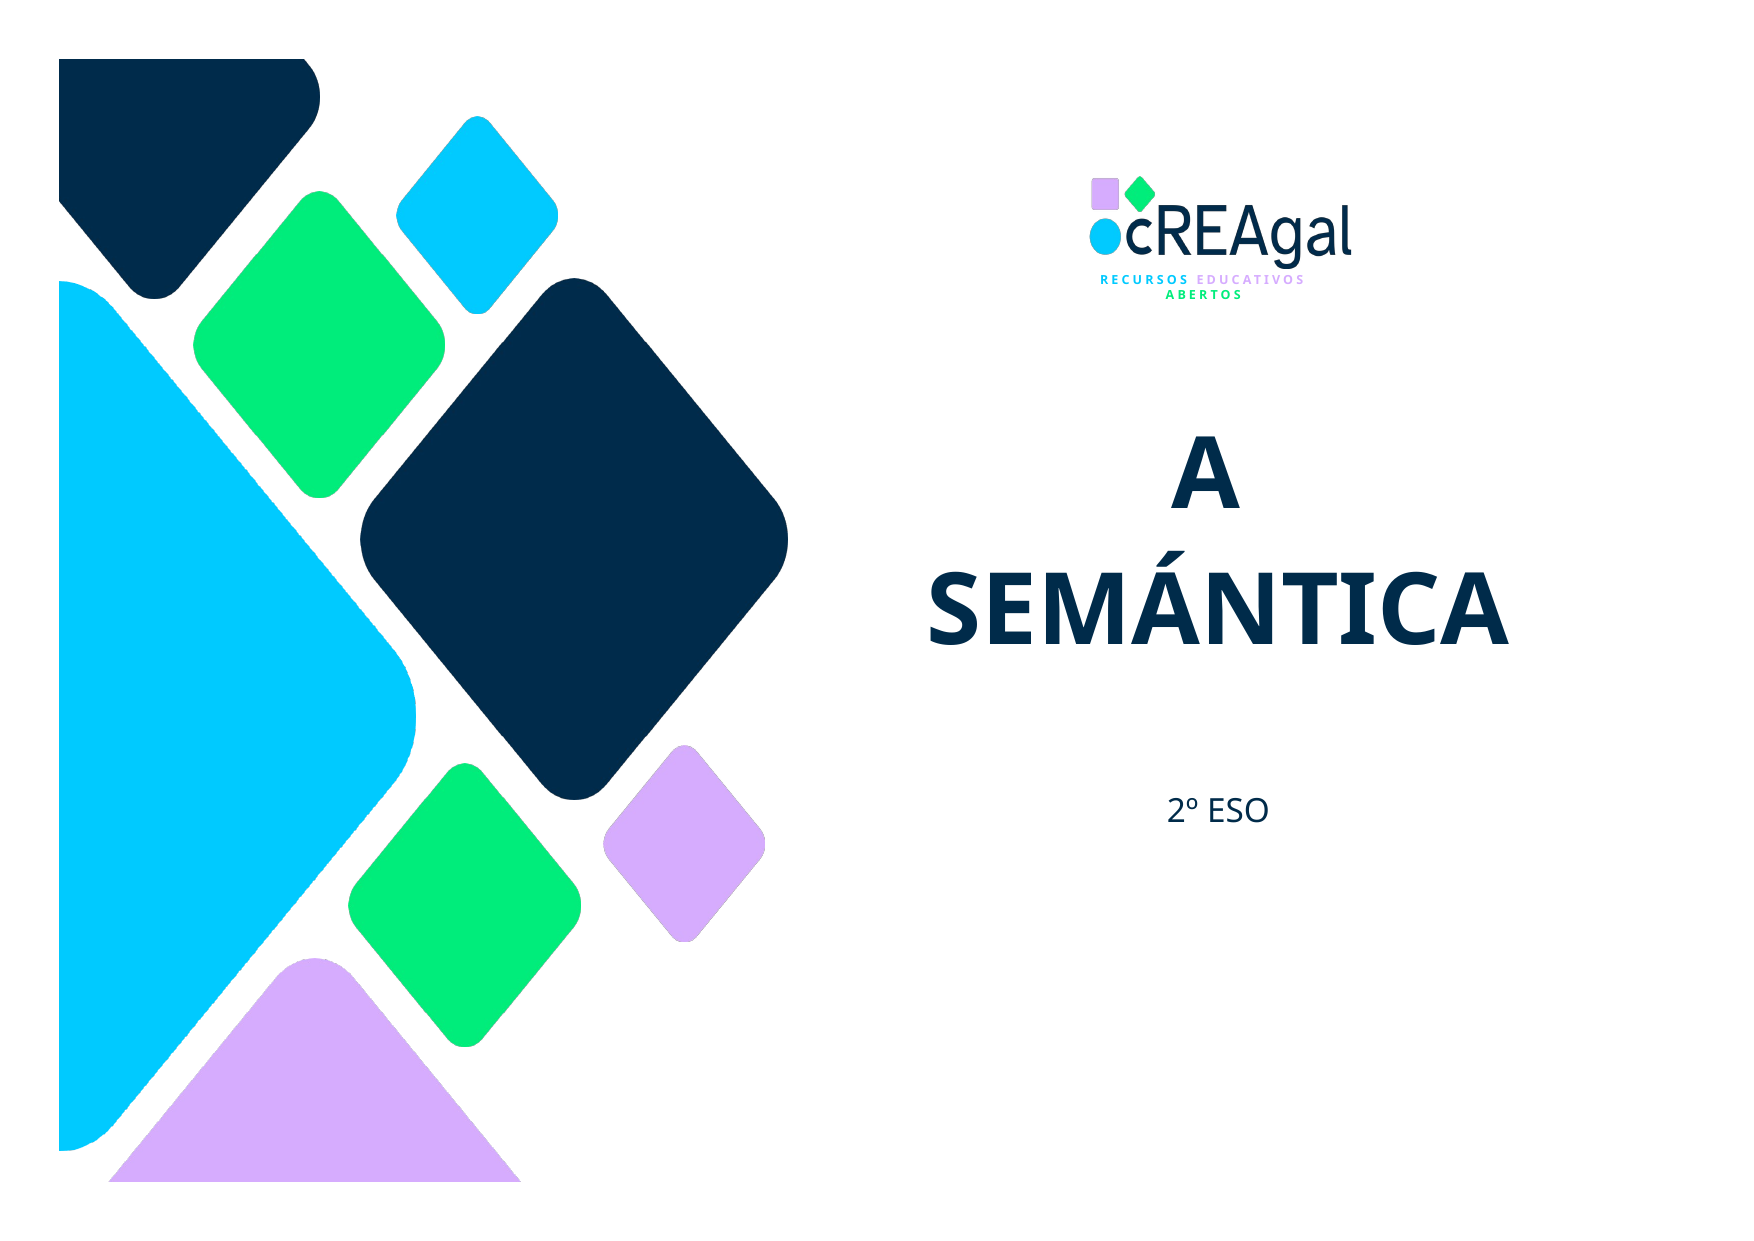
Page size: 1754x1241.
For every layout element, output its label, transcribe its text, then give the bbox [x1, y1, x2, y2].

title A SEMÁNTICA [856, 351, 1581, 706]
picture [59, 59, 788, 1182]
picture [481, 116, 558, 208]
picture [1089, 176, 1352, 269]
list 2º ESO [856, 706, 1581, 914]
